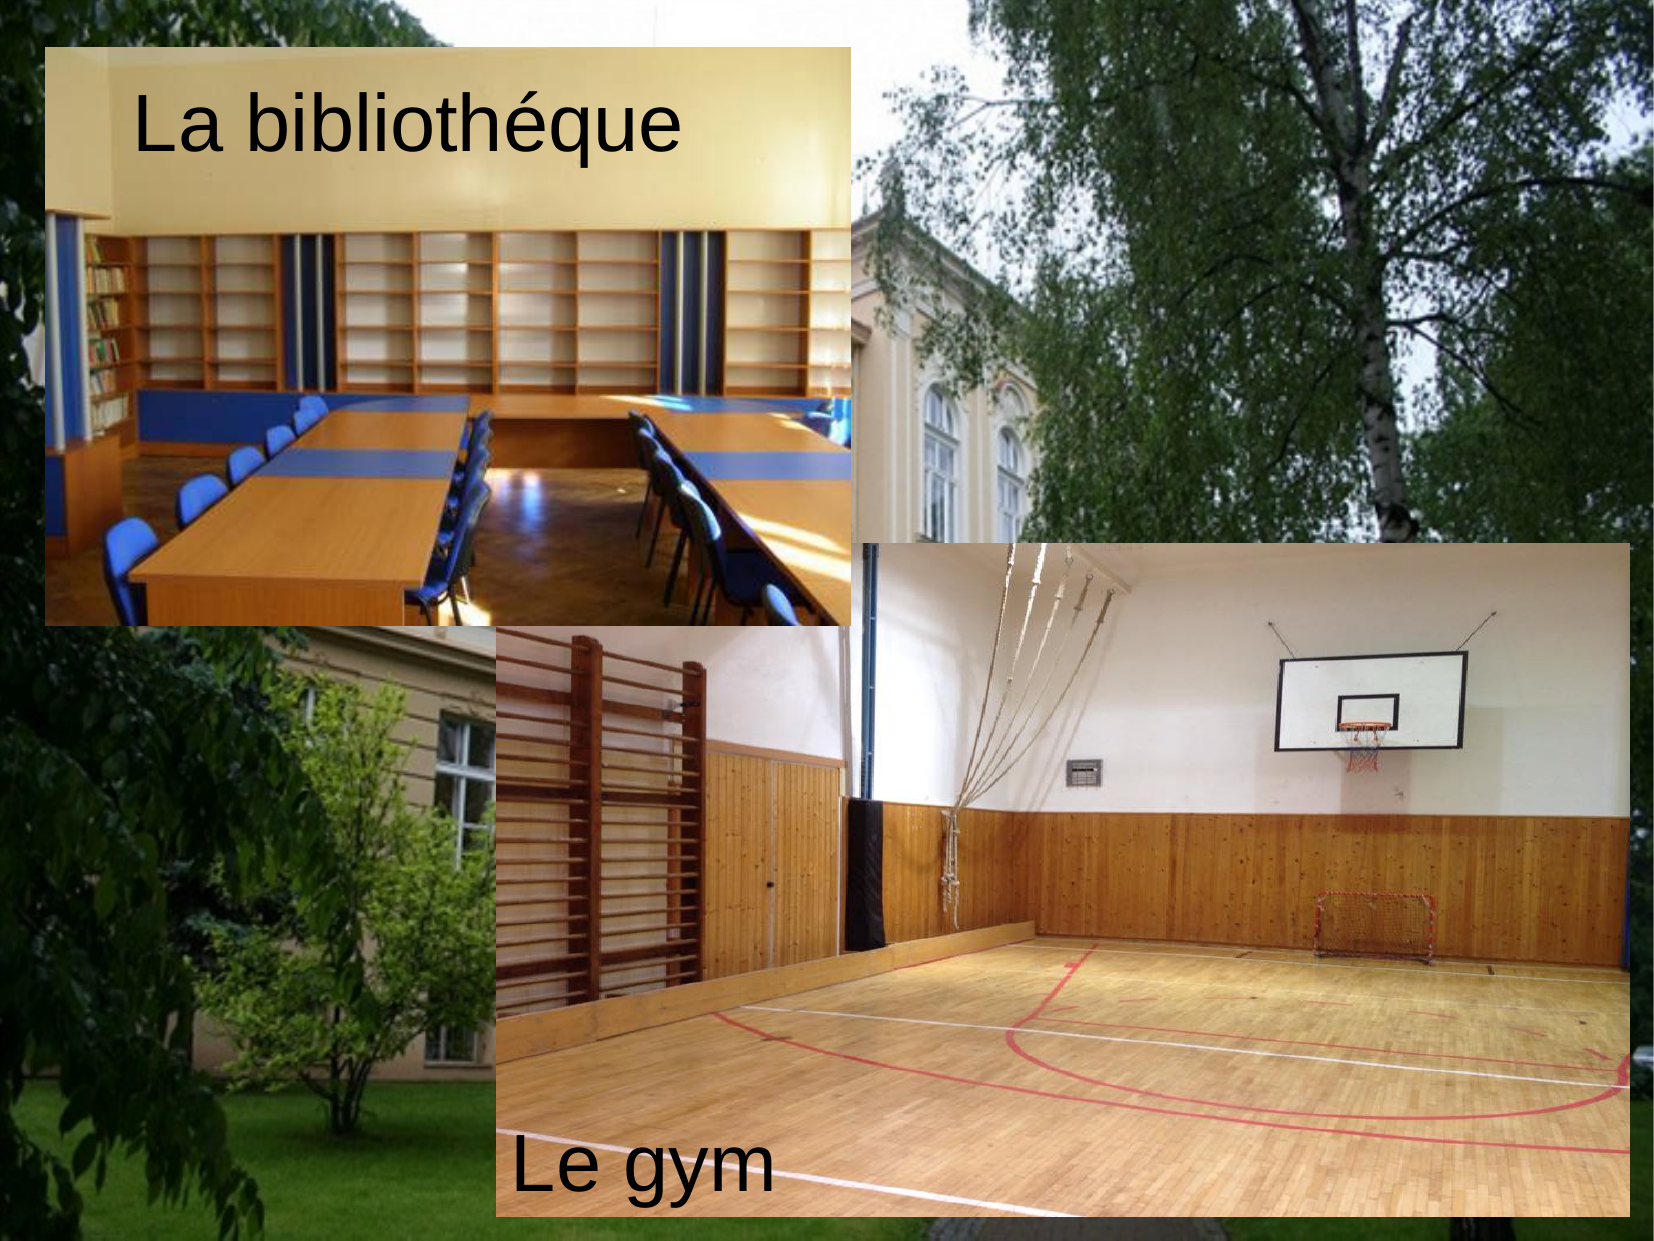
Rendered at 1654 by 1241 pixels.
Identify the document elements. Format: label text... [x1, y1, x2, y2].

text_box Le gym [496, 1110, 1123, 1216]
text_box La bibliothéque [118, 70, 839, 177]
picture [0, 0, 1654, 1241]
